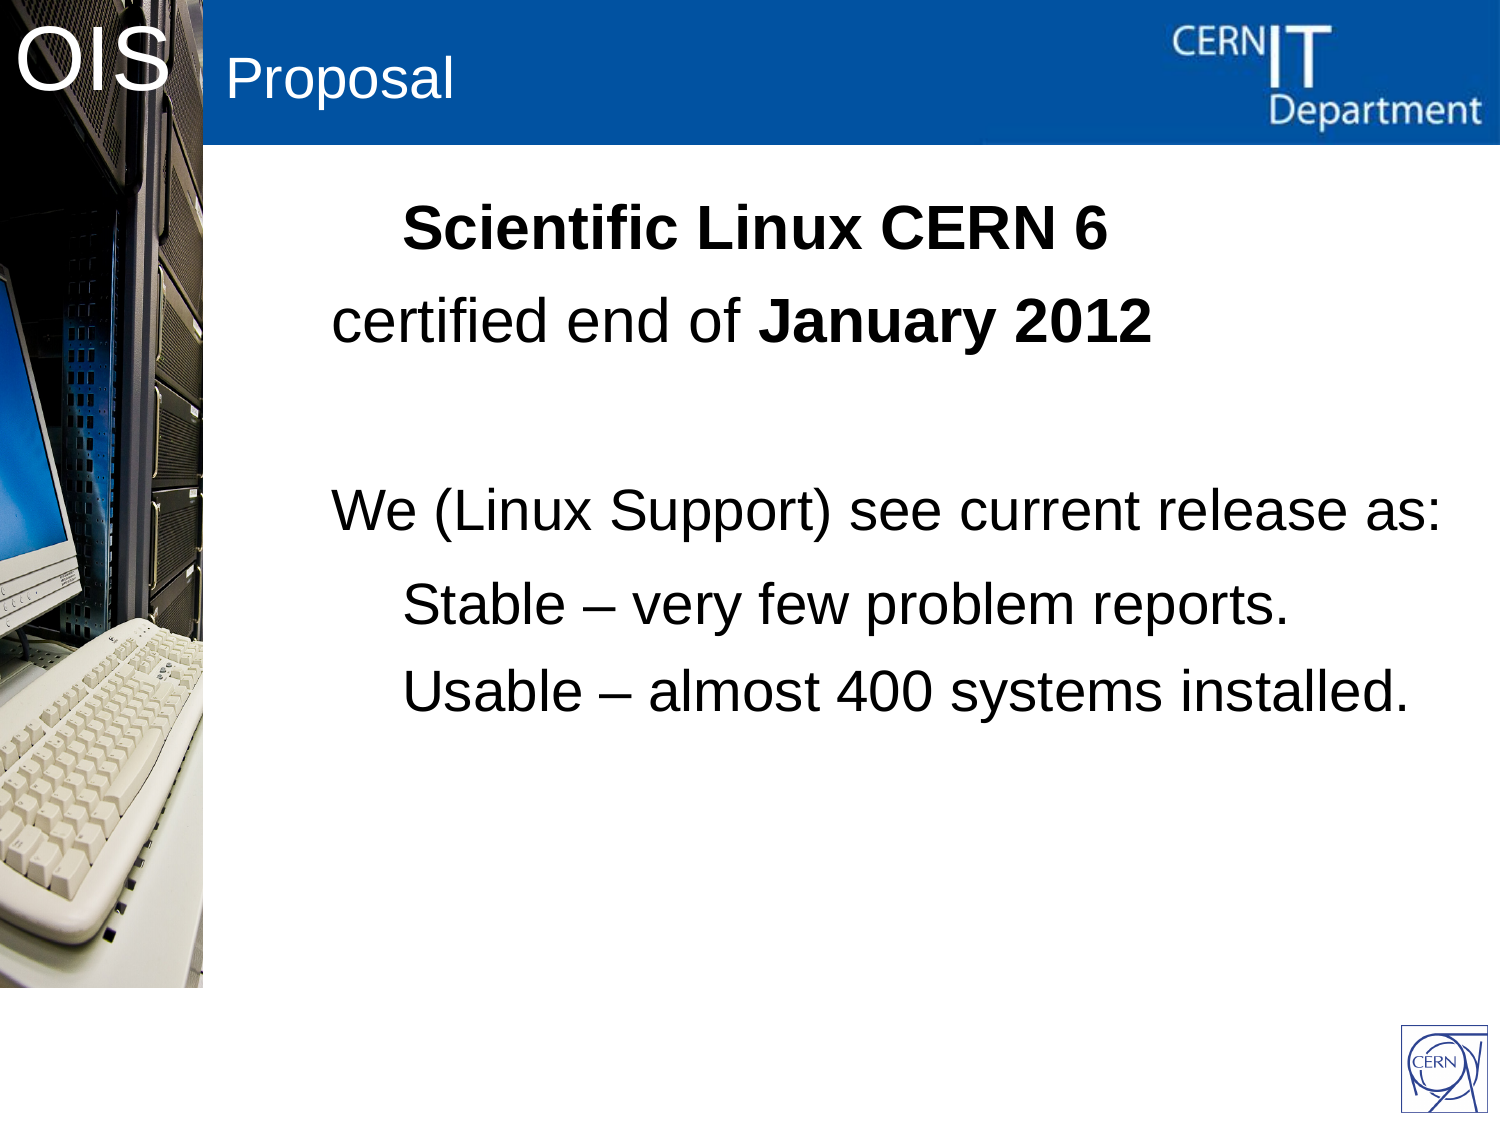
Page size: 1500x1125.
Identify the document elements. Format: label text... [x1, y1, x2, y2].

title Proposal [225, 7, 1238, 143]
list Scientific Linux CERN 6 certified end of January 2012 We (Linux Support) see current release as: Stable – very few problem reports. Usable – almost 400 systems installed. [225, 187, 1463, 1038]
picture [0, 0, 1500, 988]
picture [1401, 1025, 1488, 1113]
